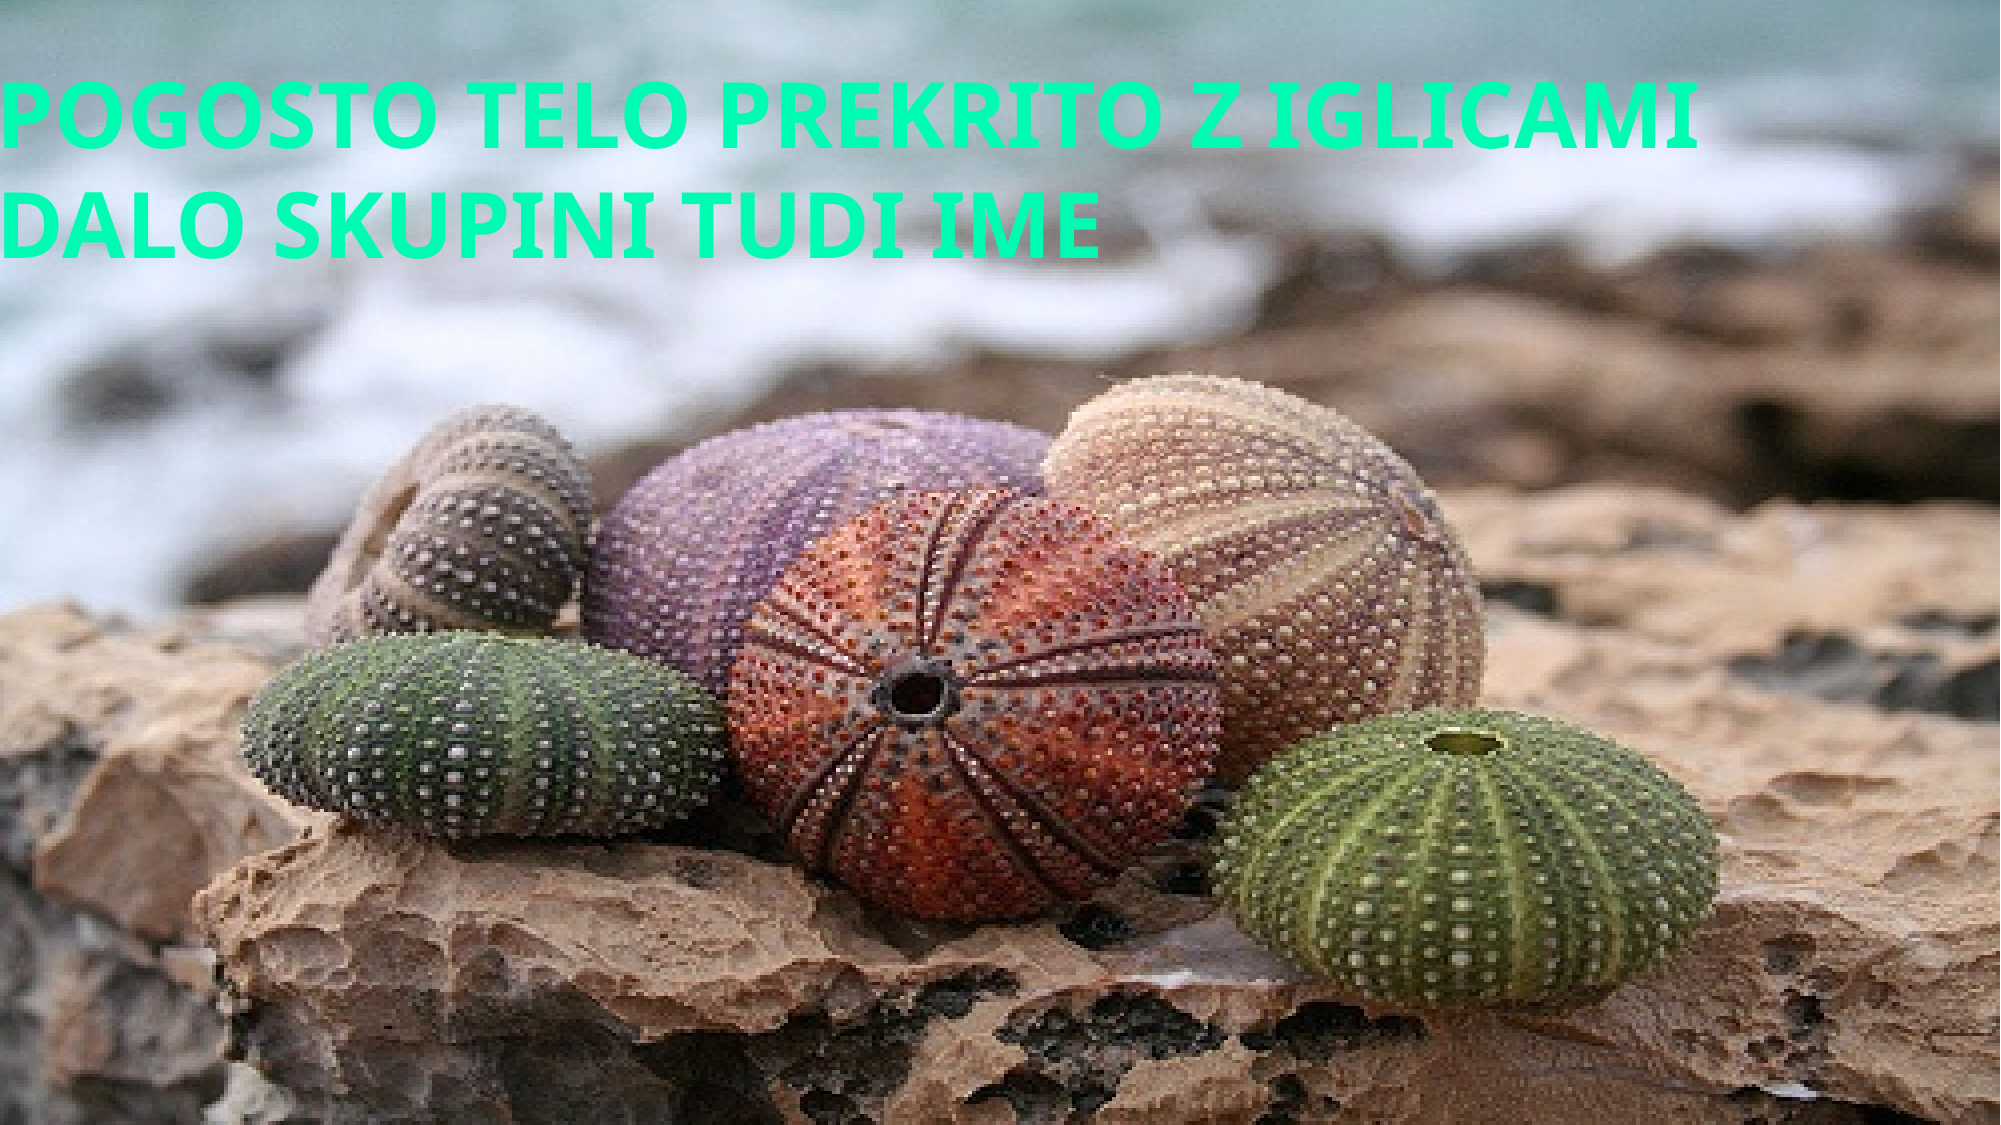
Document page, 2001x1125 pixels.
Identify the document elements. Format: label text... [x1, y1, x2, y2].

text_box Pogosto telo prekrito z iglicami dalo skupini tudi ime [0, 49, 1741, 284]
picture [0, 0, 2000, 1125]
